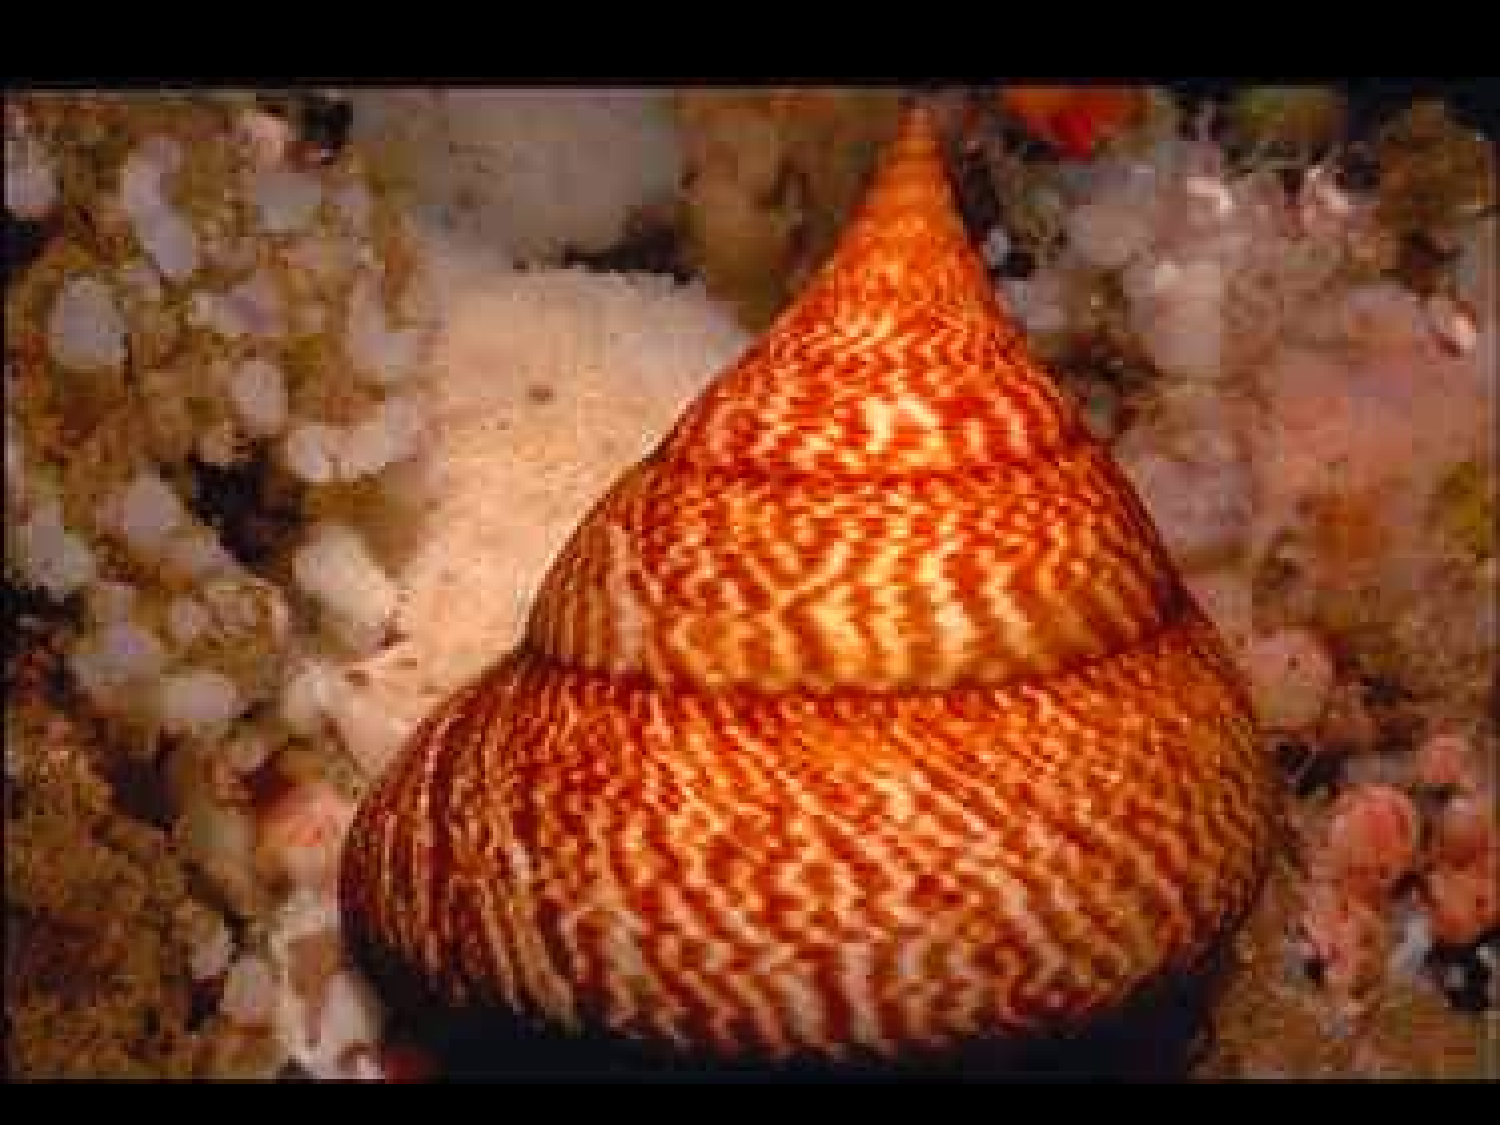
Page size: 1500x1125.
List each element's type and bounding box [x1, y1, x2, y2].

picture [0, 77, 1500, 1085]
